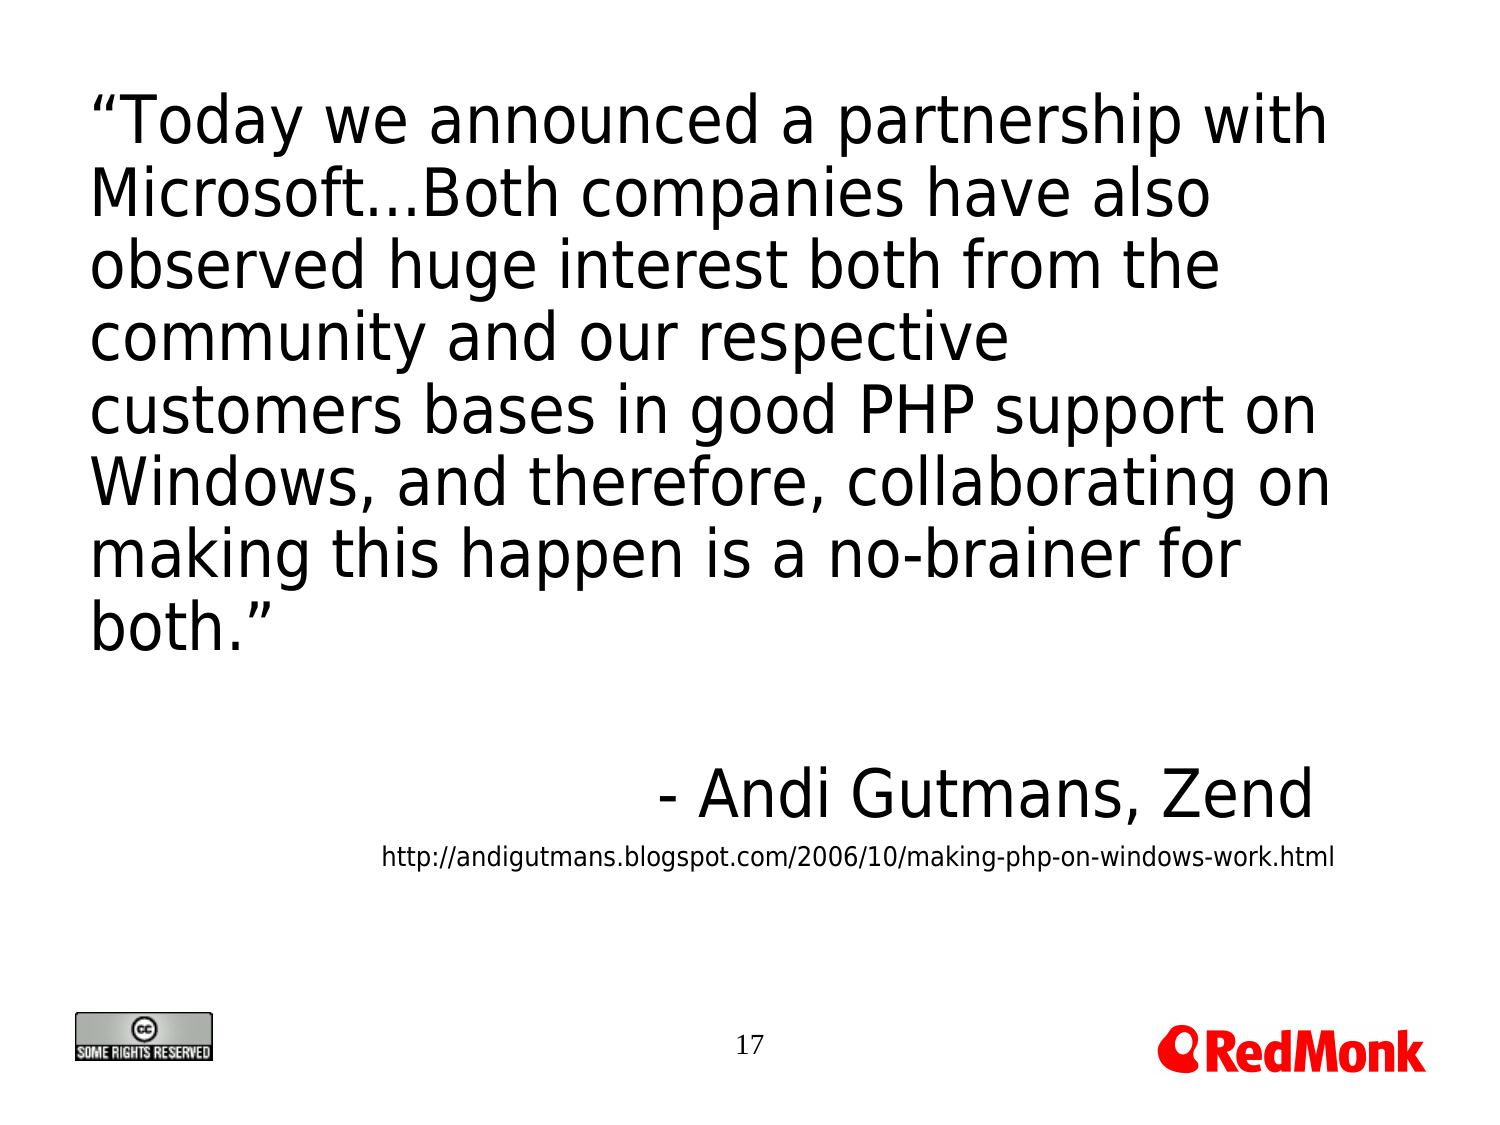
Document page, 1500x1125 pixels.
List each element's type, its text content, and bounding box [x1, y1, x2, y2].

picture [1151, 1023, 1433, 1075]
picture [75, 1012, 213, 1061]
text_box “Today we announced a partnership with Microsoft...Both companies have also observed huge interest both from the community and our respective customers bases in good PHP support on Windows, and therefore, collaborating on making this happen is a no-brainer for both.” - Andi Gutmans, Zend http://andigutmans.blogspot.com/2006/10/making-php-on-windows-work.html [75, 78, 1351, 886]
